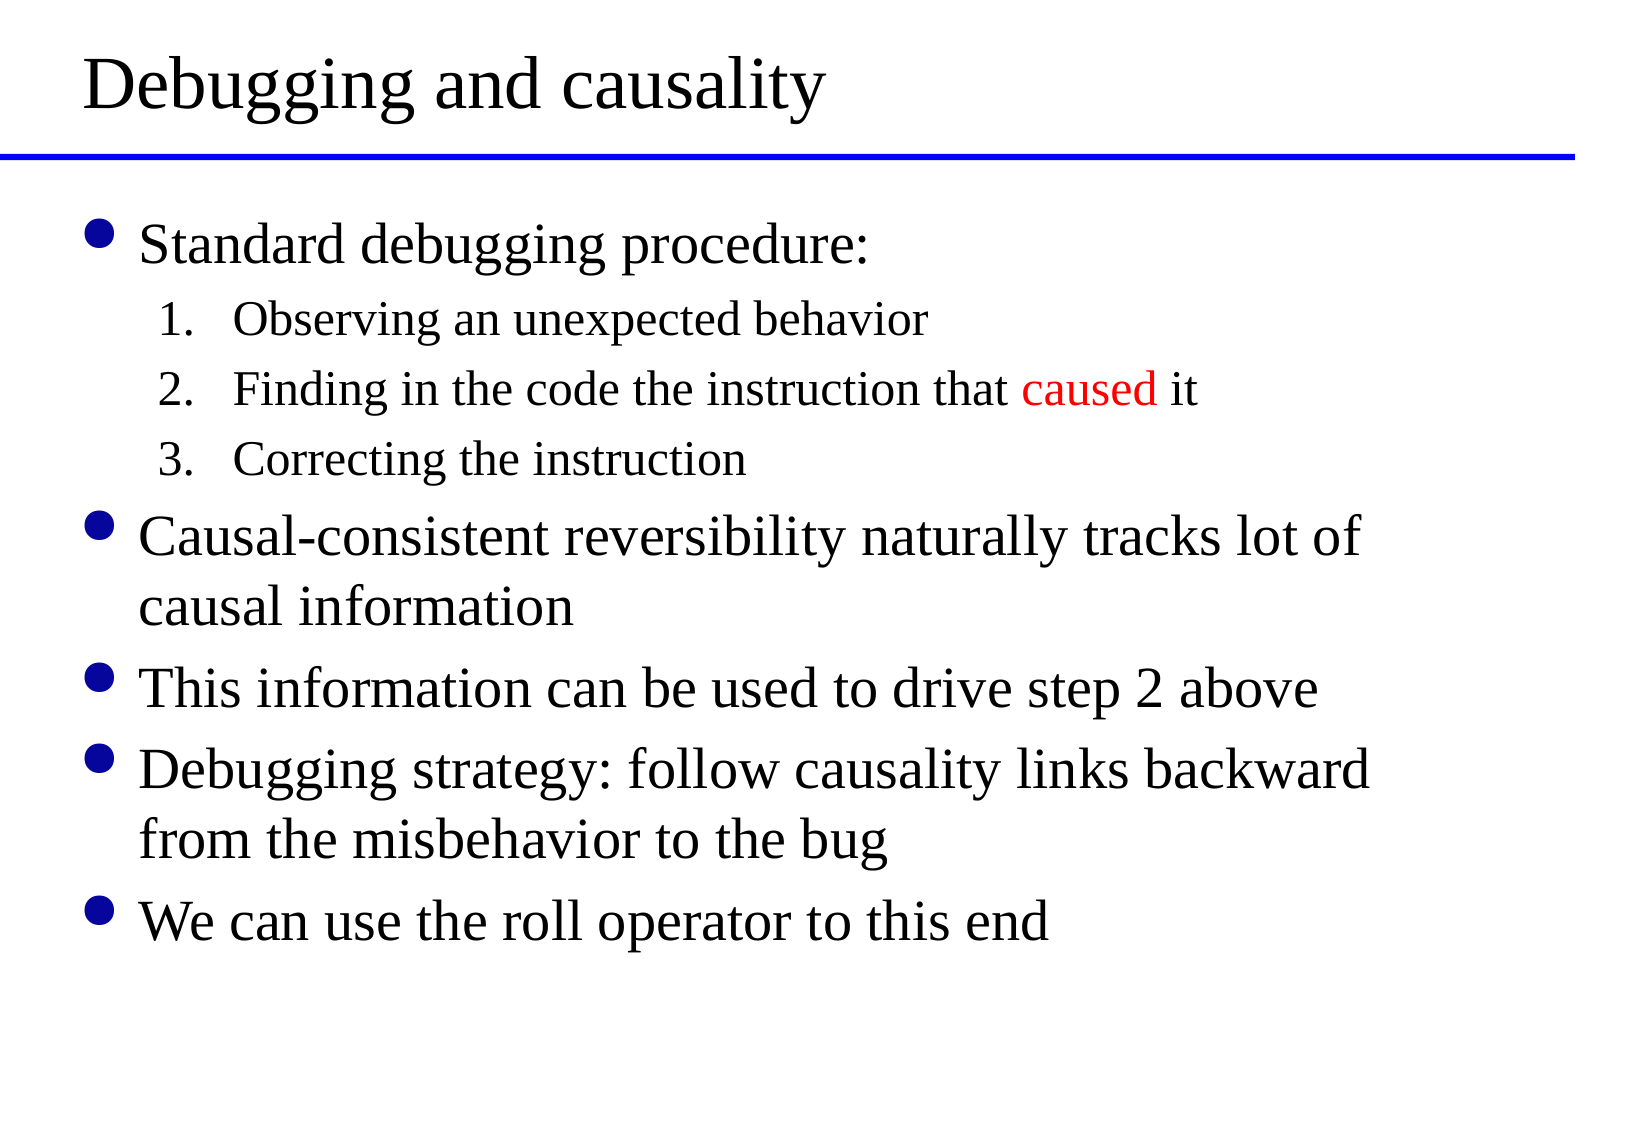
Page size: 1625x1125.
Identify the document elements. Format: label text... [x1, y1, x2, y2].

title Debugging and causality [67, 27, 1544, 131]
list Standard debugging procedure: Observing an unexpected behavior Finding in the code the instruction that caused it Correcting the instruction Causal-consistent reversibility naturally tracks lot of causal information This information can be used to drive step 2 above Debugging strategy: follow causality links backward from the misbehavior to the bug We can use the roll operator to this end [67, 198, 1478, 1061]
